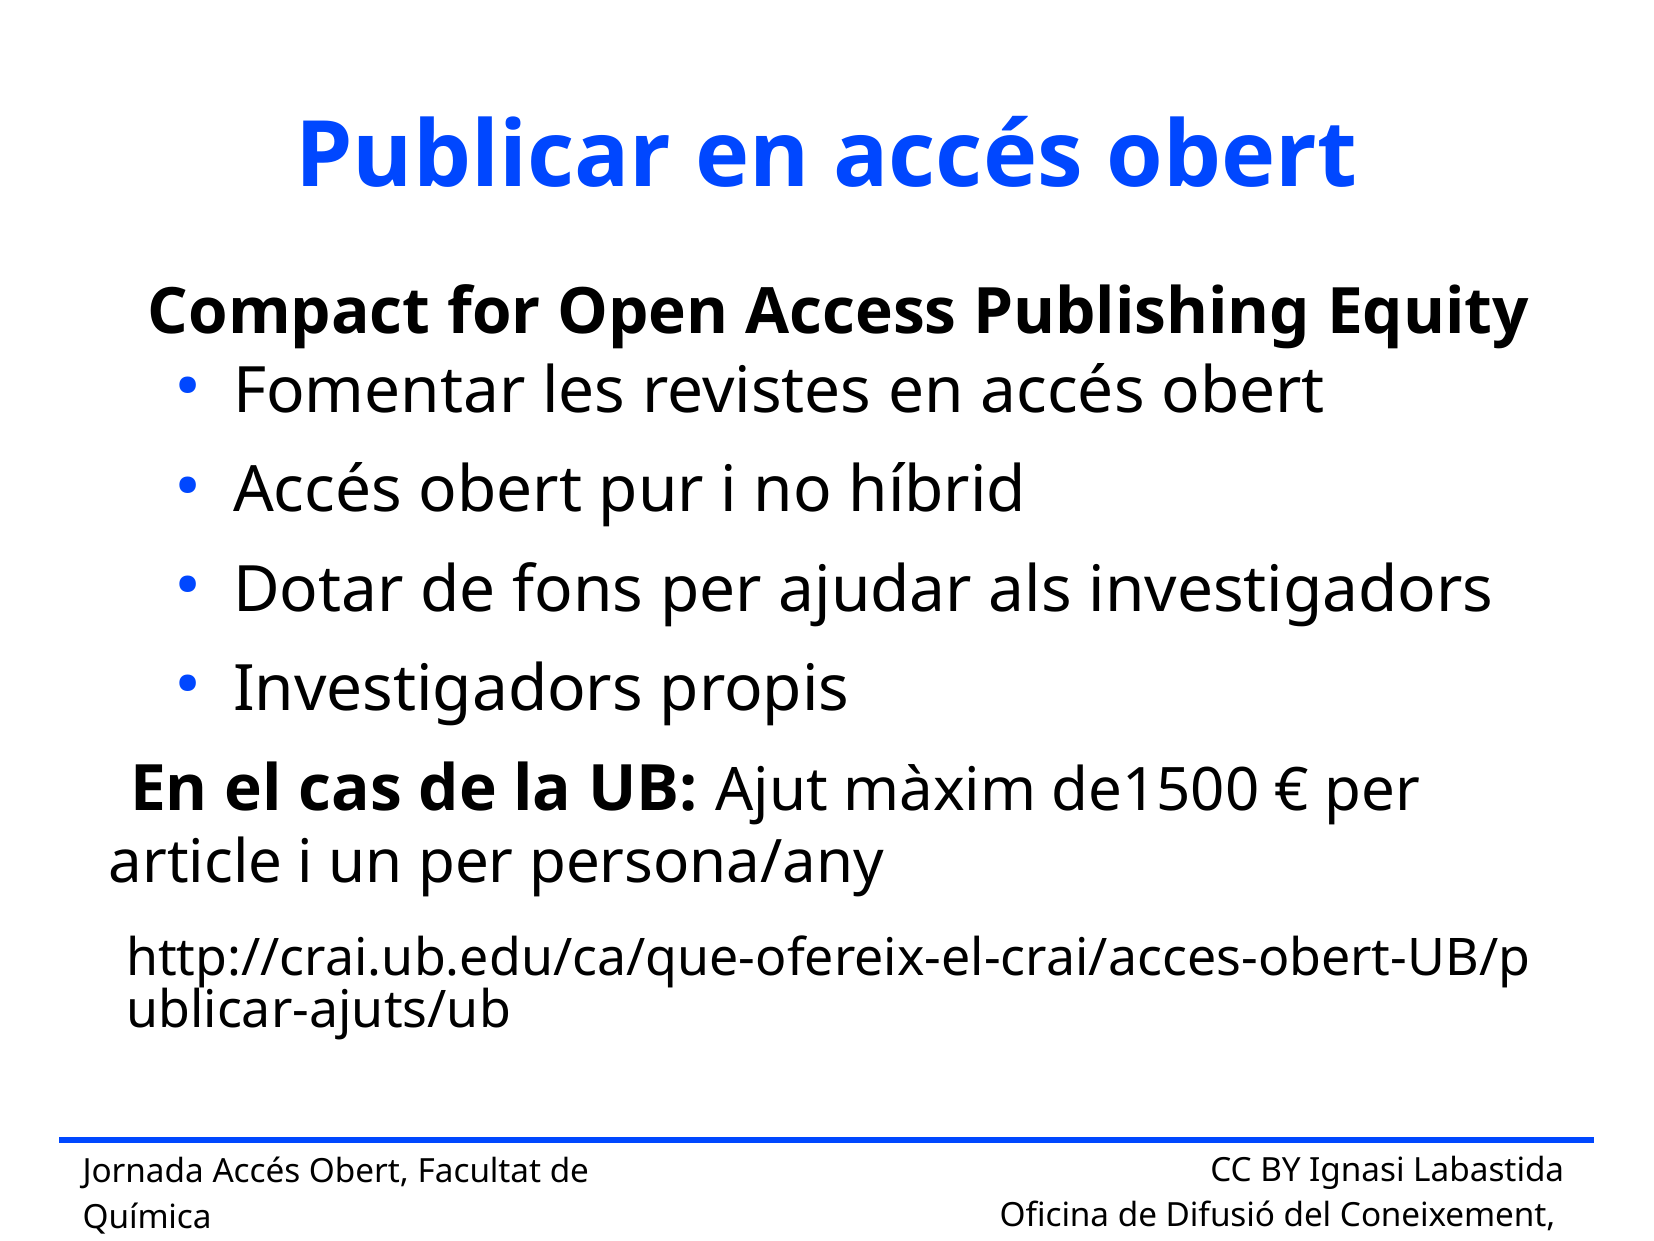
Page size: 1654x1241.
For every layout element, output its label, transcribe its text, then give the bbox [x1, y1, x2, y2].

title Publicar en accés obert [82, 49, 1571, 257]
list Compact for Open Access Publishing Equity Fomentar les revistes en accés obert Accés obert pur i no híbrid Dotar de fons per ajudar als investigadors Investigadors propis En el cas de la UB: Ajut màxim de1500 € per article i un per persona/any http://crai.ub.edu/ca/que-ofereix-el-crai/acces-obert-UB/publicar-ajuts/ub [76, 265, 1565, 1123]
